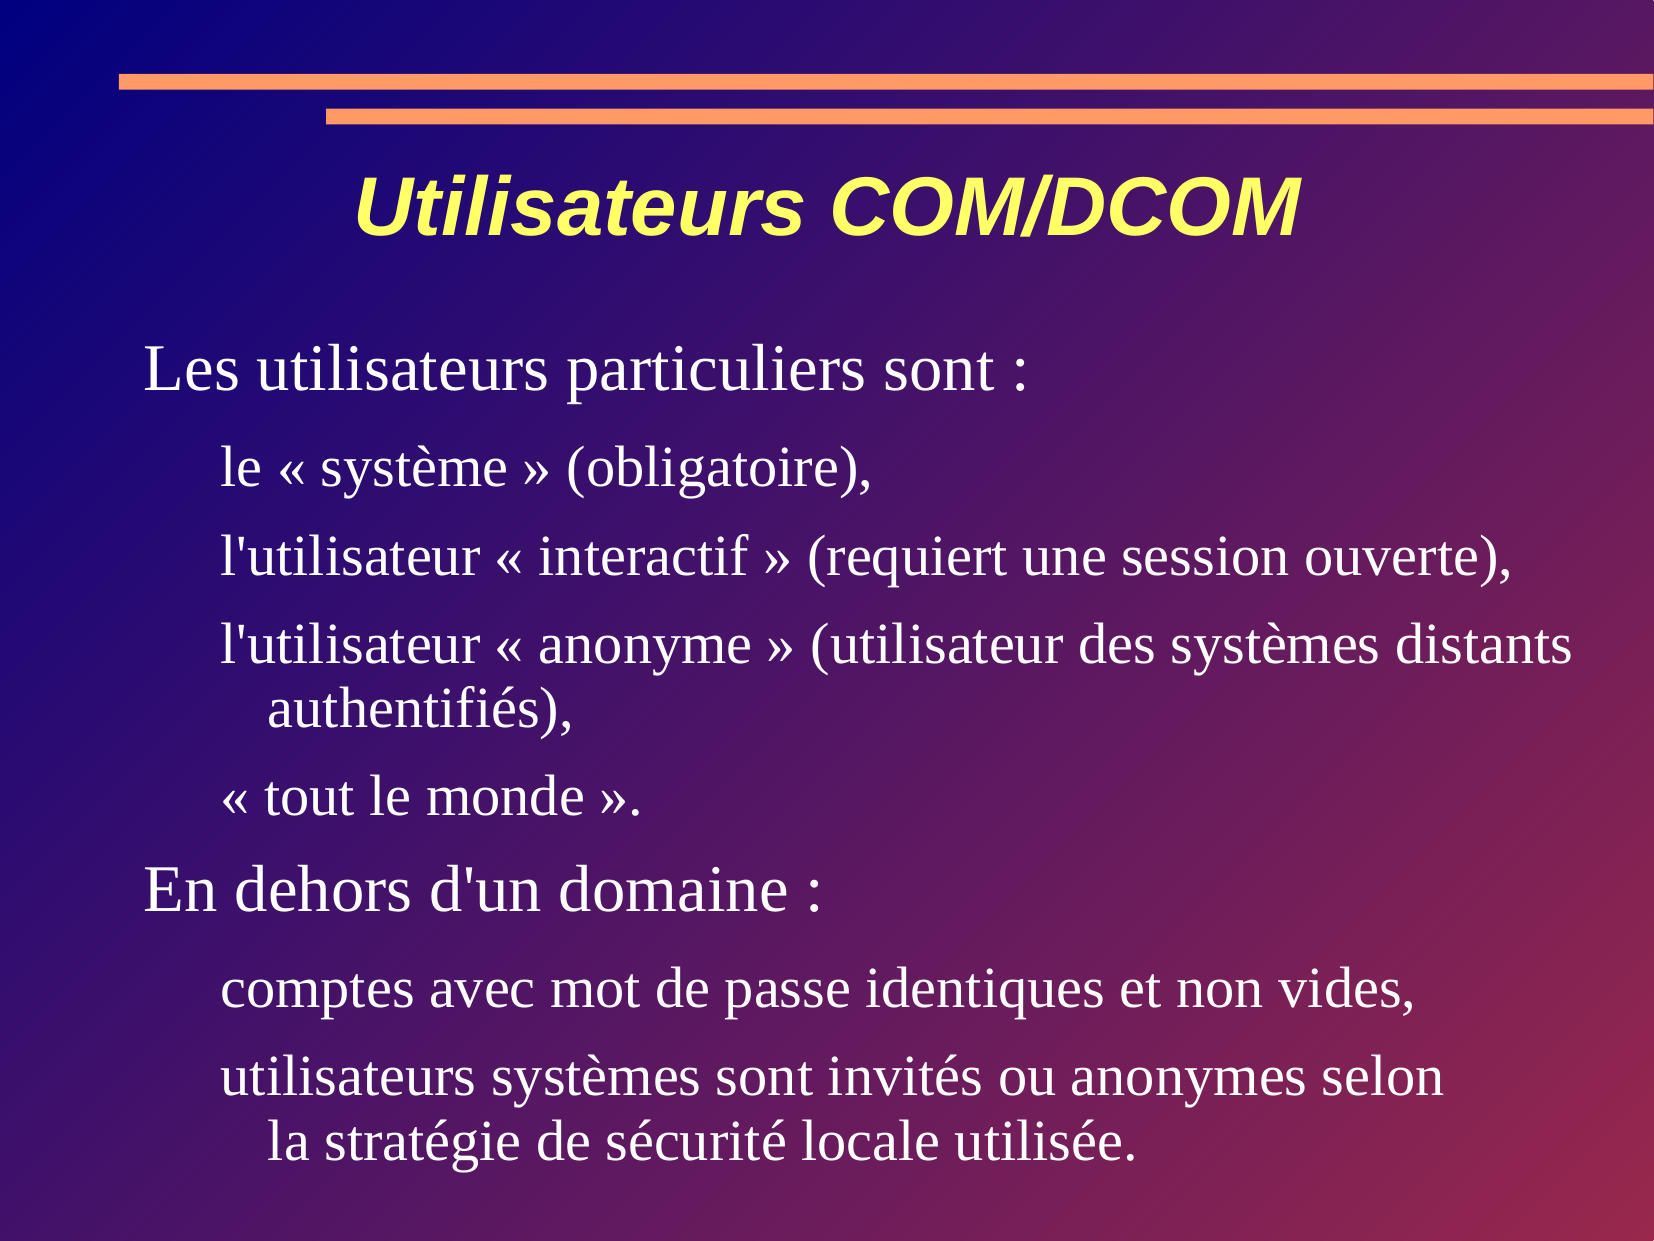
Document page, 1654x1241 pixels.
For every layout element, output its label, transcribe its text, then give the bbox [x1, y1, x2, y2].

title Utilisateurs COM/DCOM [121, 102, 1534, 311]
list Les utilisateurs particuliers sont : le « système » (obligatoire), l'utilisateur « interactif » (requiert une session ouverte), l'utilisateur « anonyme » (utilisateur des systèmes distants authentifiés), « tout le monde ». En dehors d'un domaine : comptes avec mot de passe identiques et non vides, utilisateurs systèmes sont invités ou anonymes selon la stratégie de sécurité locale utilisée. [126, 331, 1586, 1173]
